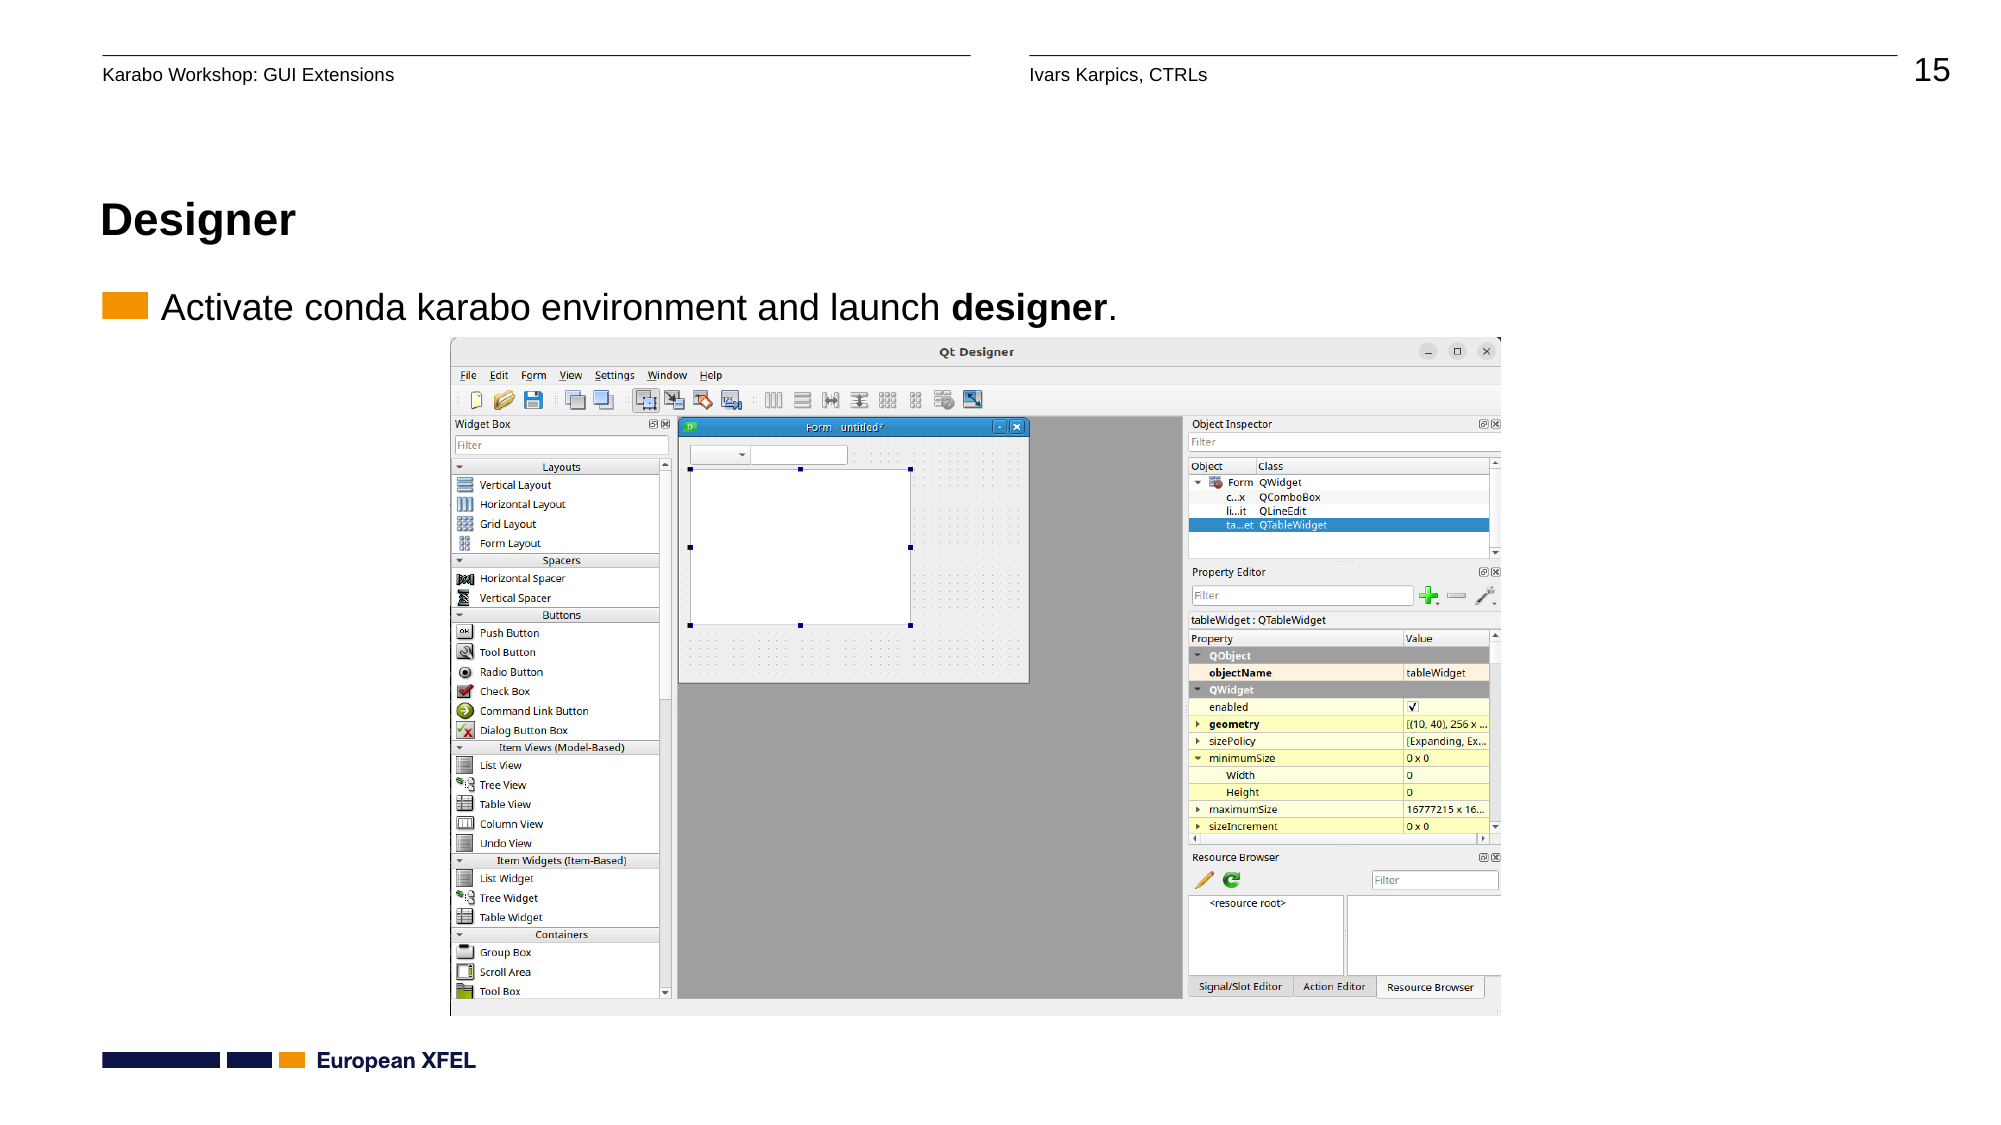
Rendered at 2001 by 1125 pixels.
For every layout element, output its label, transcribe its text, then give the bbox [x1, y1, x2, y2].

picture [450, 917, 1501, 1016]
list Activate conda karabo environment and launch designer. [102, 278, 1898, 917]
title Designer [100, 116, 1898, 245]
